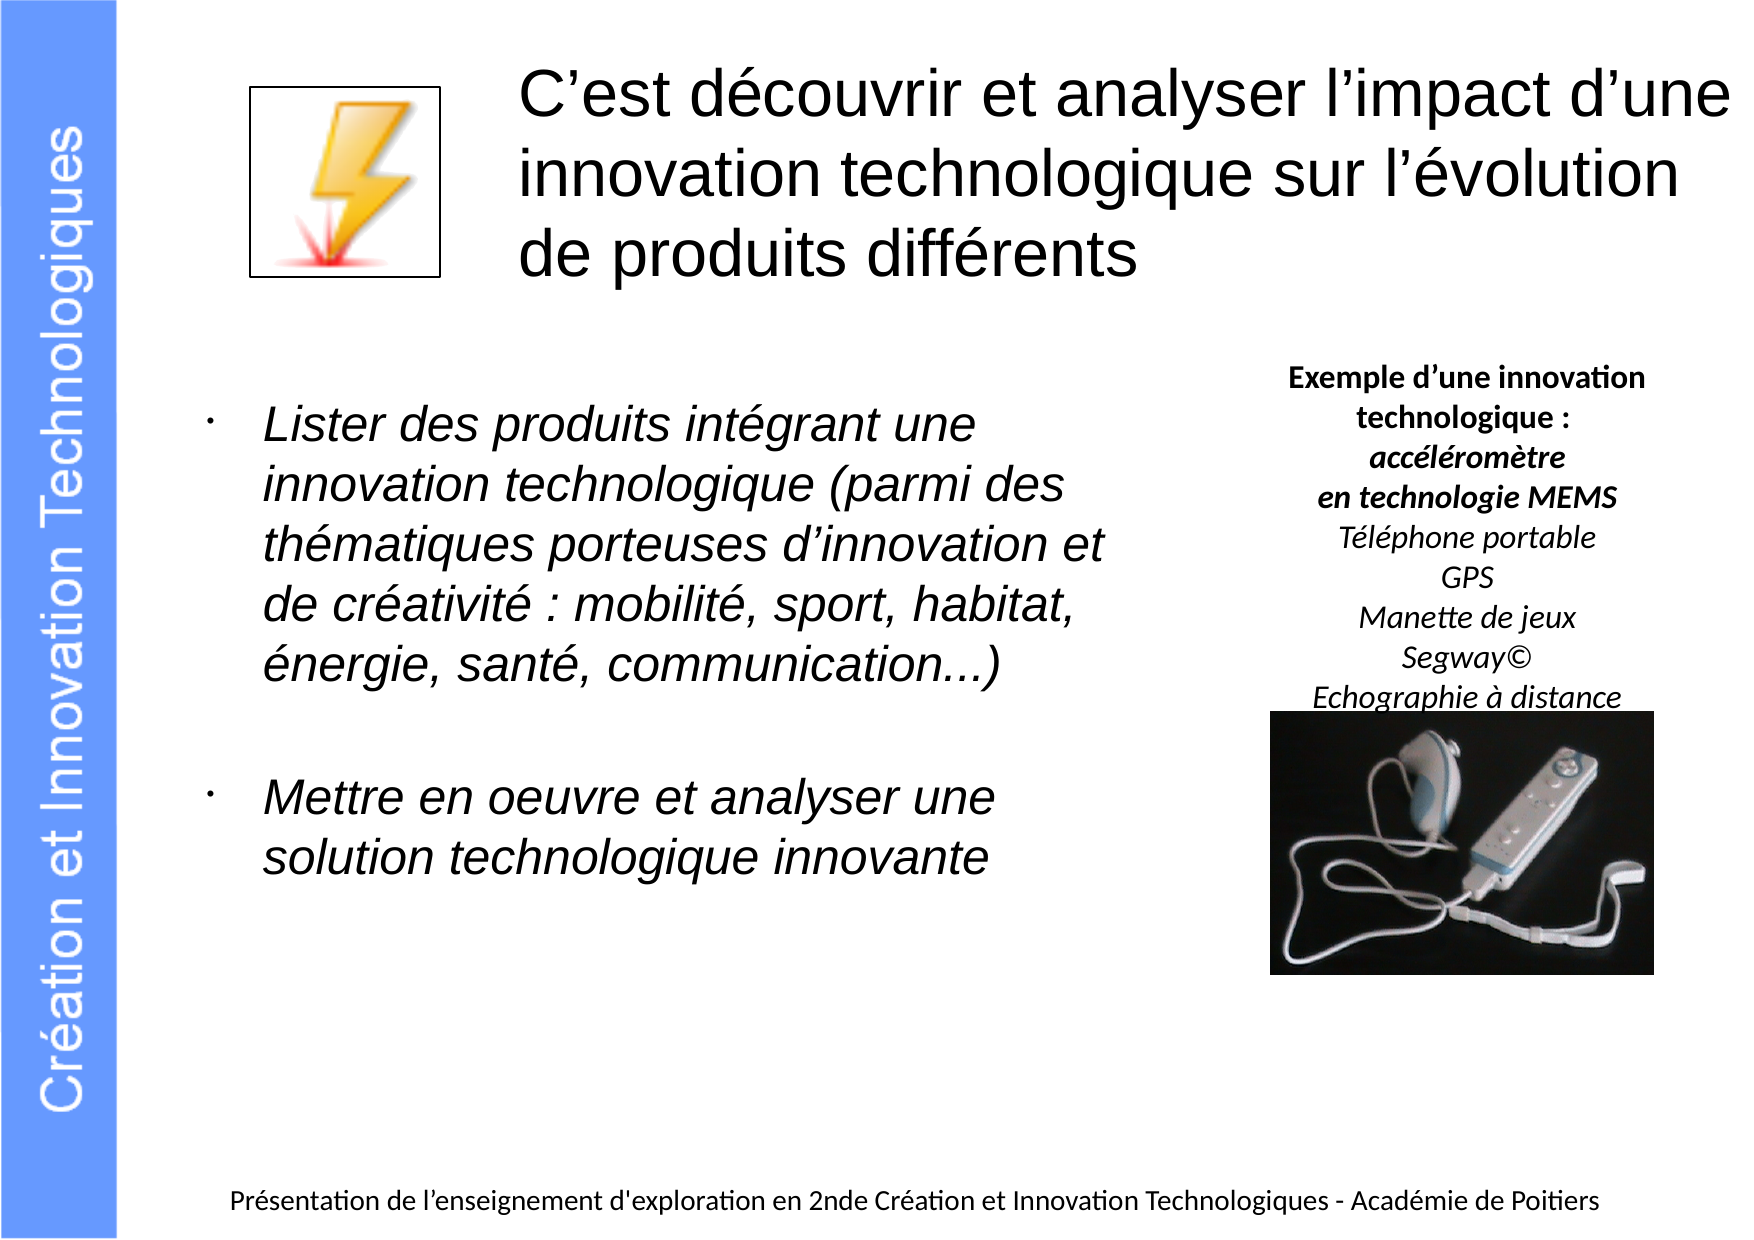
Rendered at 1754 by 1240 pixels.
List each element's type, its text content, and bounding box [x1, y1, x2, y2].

list Lister des produits intégrant une innovation technologique (parmi des thématiques porteuses d’innovation et de créativité : mobilité, sport, habitat, énergie, santé, communication...) Mettre en oeuvre et analyser une solution technologique innovante [191, 383, 1149, 916]
picture [250, 88, 439, 276]
picture [1270, 711, 1654, 975]
text_box Présentation de l’enseignement d'exploration en 2nde Création et Innovation Technologiques - Académie de Poitiers [147, 1173, 1684, 1240]
title C’est découvrir et analyser l’impact d’une innovation technologique sur l’évolution de produits différents [503, 40, 1754, 299]
picture [0, 0, 118, 1240]
text_box Exemple d’une innovation technologique : accéléromètre en technologie MEMS Téléphone portable GPS Manette de jeux Segway© Echographie à distance [1231, 348, 1704, 646]
